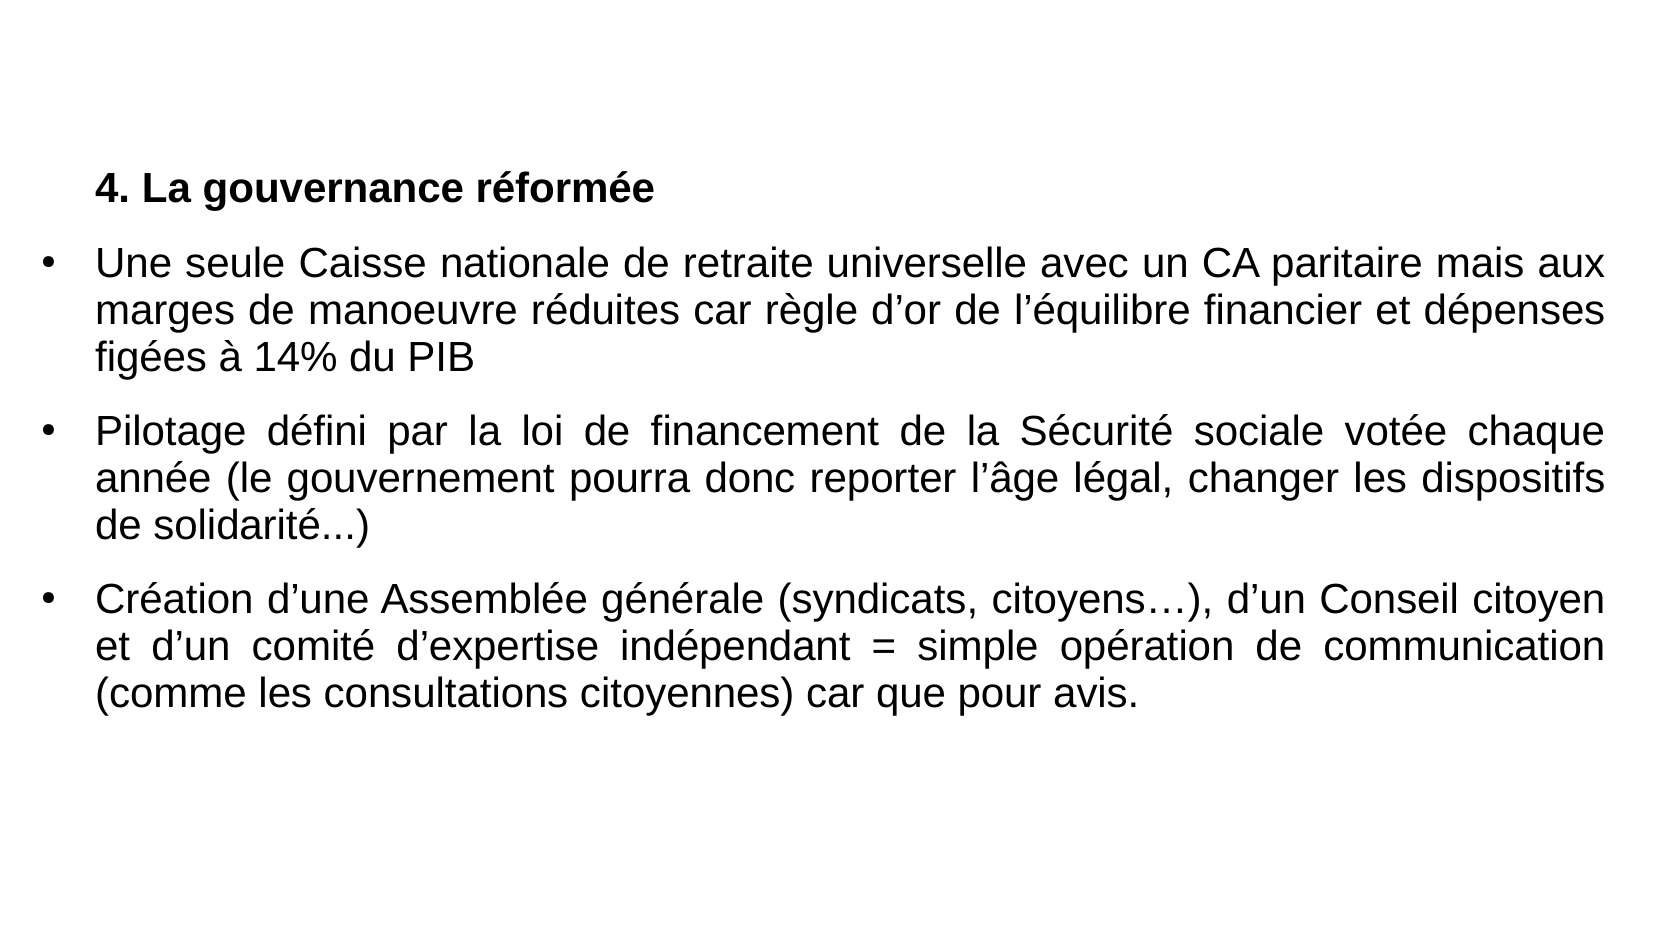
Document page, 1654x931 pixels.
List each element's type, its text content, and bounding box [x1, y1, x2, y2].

list 4. La gouvernance réformée Une seule Caisse nationale de retraite universelle avec un CA paritaire mais aux marges de manoeuvre réduites car règle d’or de l’équilibre financier et dépenses figées à 14% du PIB Pilotage défini par la loi de financement de la Sécurité sociale votée chaque année (le gouvernement pourra donc reporter l’âge légal, changer les dispositifs de solidarité...) Création d’une Assemblée générale (syndicats, citoyens…), d’un Conseil citoyen et d’un comité d’expertise indépendant = simple opération de communication (comme les consultations citoyennes) car que pour avis. [30, 165, 1606, 721]
